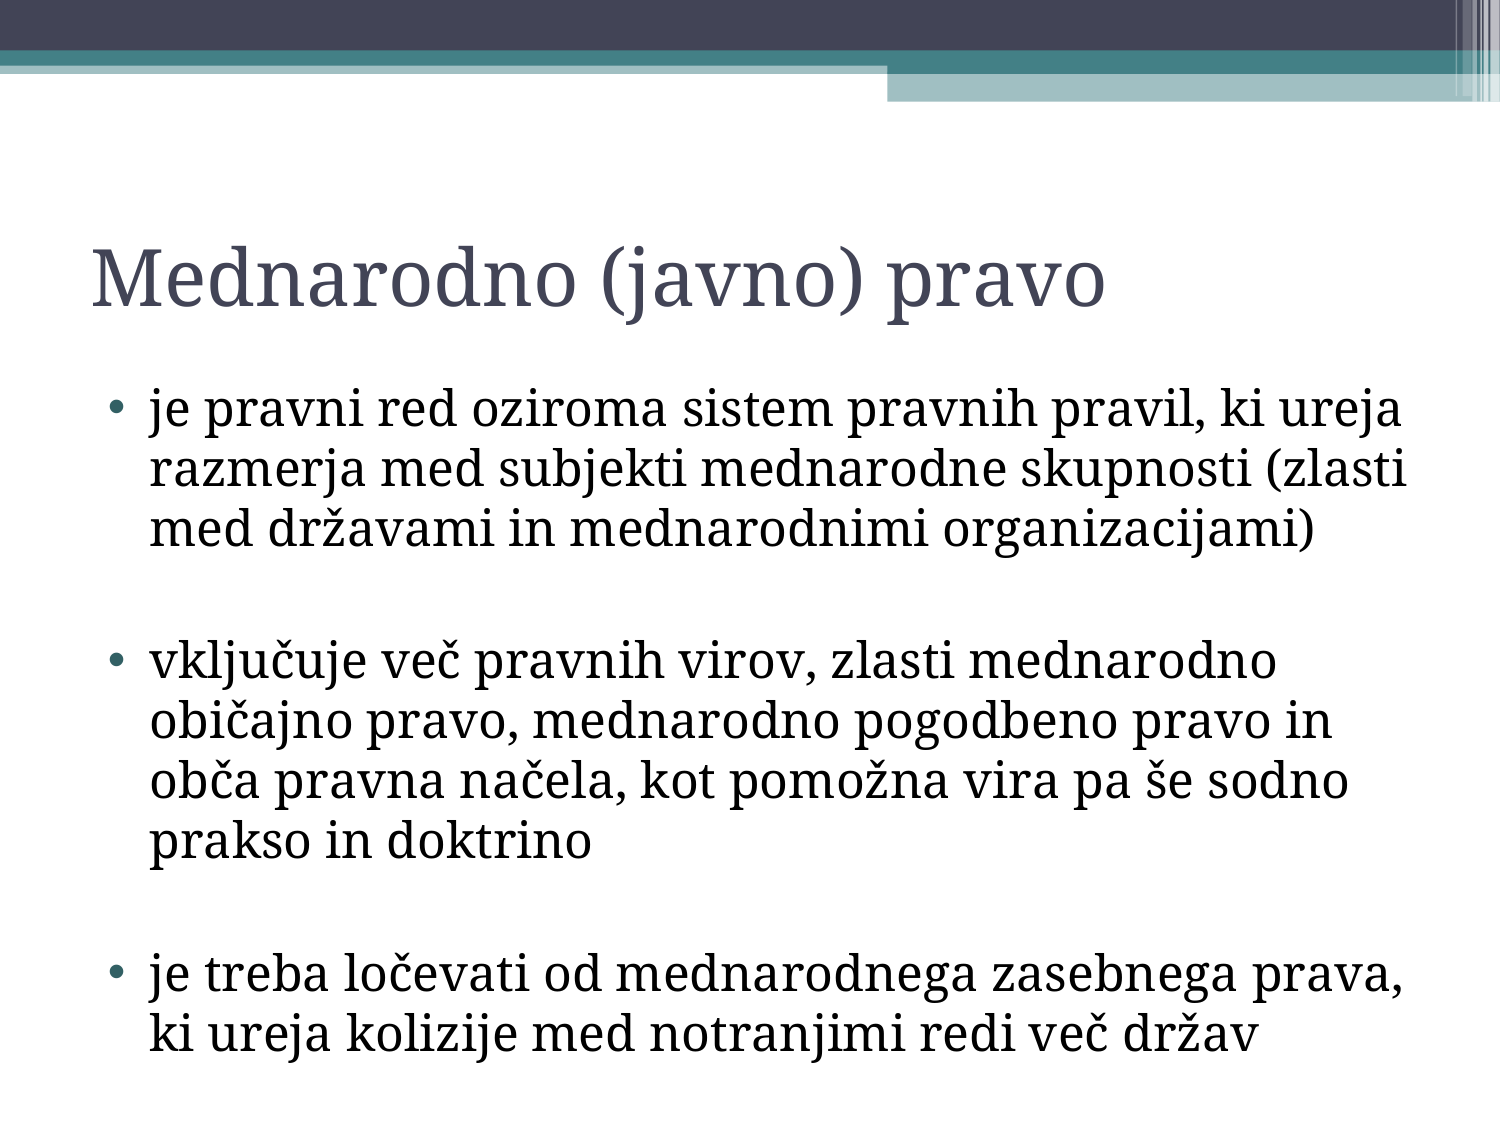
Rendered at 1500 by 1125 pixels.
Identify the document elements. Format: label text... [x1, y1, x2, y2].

title Mednarodno (javno) pravo [75, 187, 1426, 363]
list je pravni red oziroma sistem pravnih pravil, ki ureja razmerja med subjekti mednarodne skupnosti (zlasti med državami in mednarodnimi organizacijami) vključuje več pravnih virov, zlasti mednarodno običajno pravo, mednarodno pogodbeno pravo in obča pravna načela, kot pomožna vira pa še sodno prakso in doktrino je treba ločevati od mednarodnega zasebnega prava, ki ureja kolizije med notranjimi redi več držav [75, 369, 1426, 1079]
